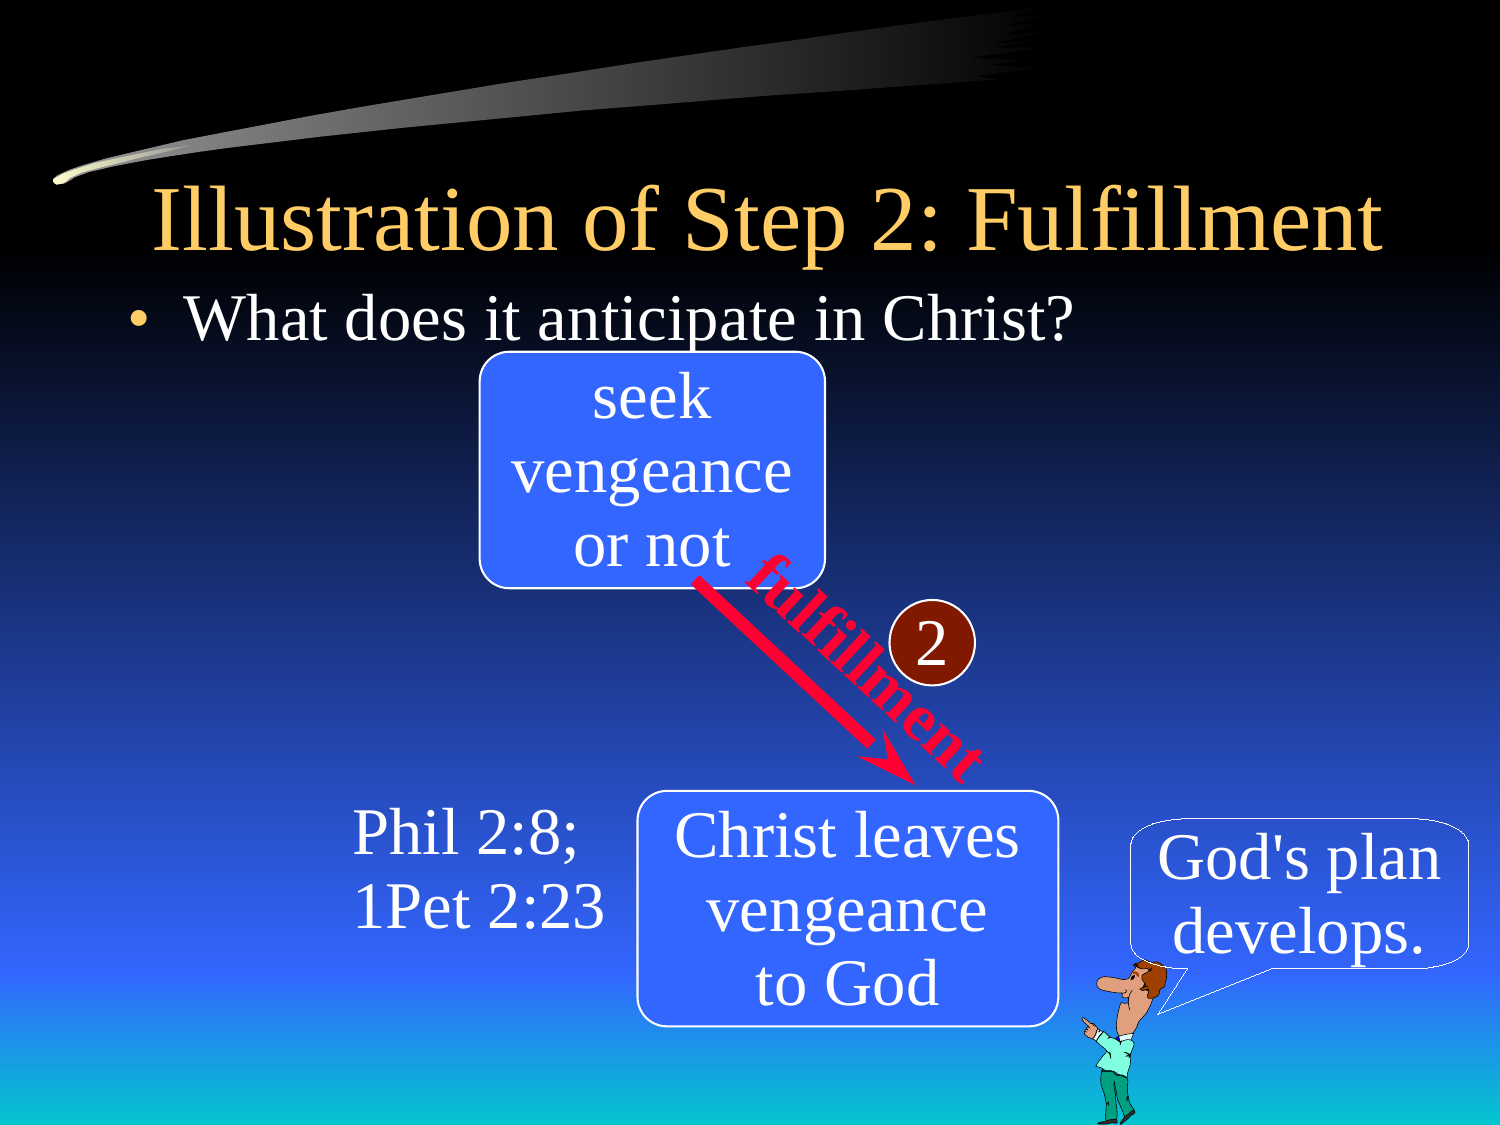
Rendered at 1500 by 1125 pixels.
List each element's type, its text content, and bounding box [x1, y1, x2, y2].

text_box 2 [889, 599, 976, 686]
text_box Phil 2:8; 1Pet 2:23 [337, 787, 638, 951]
list What does it anticipate in Christ? [112, 273, 1388, 363]
chart [1081, 959, 1168, 1125]
text_box God's plan develops. [1130, 818, 1469, 1015]
text_box fulfillment [717, 521, 1062, 852]
title Illustration of Step 2: Fulfillment [112, 109, 1426, 328]
text_box seek vengeance or not [479, 351, 826, 589]
text_box Christ leaves vengeance to God [637, 790, 1059, 1027]
